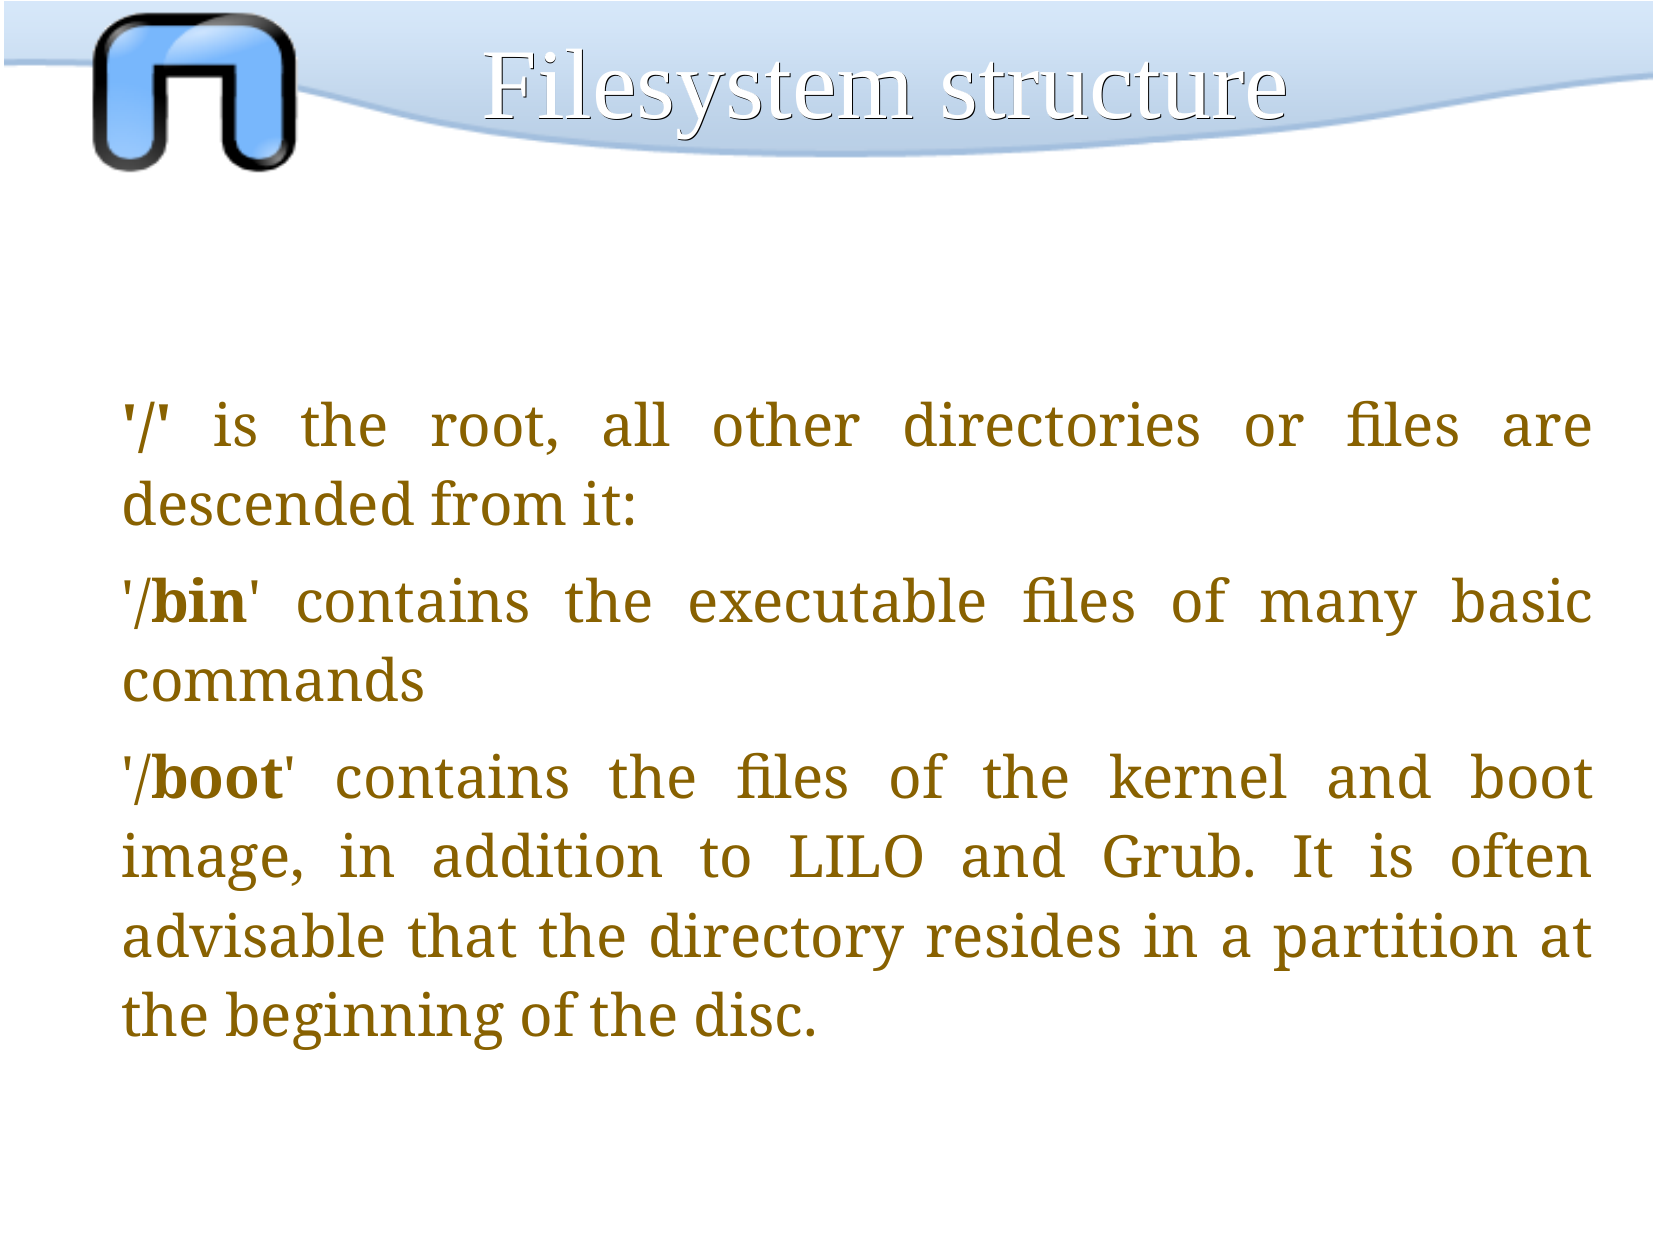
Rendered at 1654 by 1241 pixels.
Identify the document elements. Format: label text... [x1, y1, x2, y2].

picture [0, 0, 1654, 1241]
text_box Filesystem structure [472, 29, 1300, 266]
list '/' is the root, all other directories or files are descended from it: '/bin' contains the executable files of many basic commands '/boot' contains the files of the kernel and boot image, in addition to LILO and Grub. It is often advisable that the directory resides in a partition at the beginning of the disc. [121, 383, 1595, 1166]
